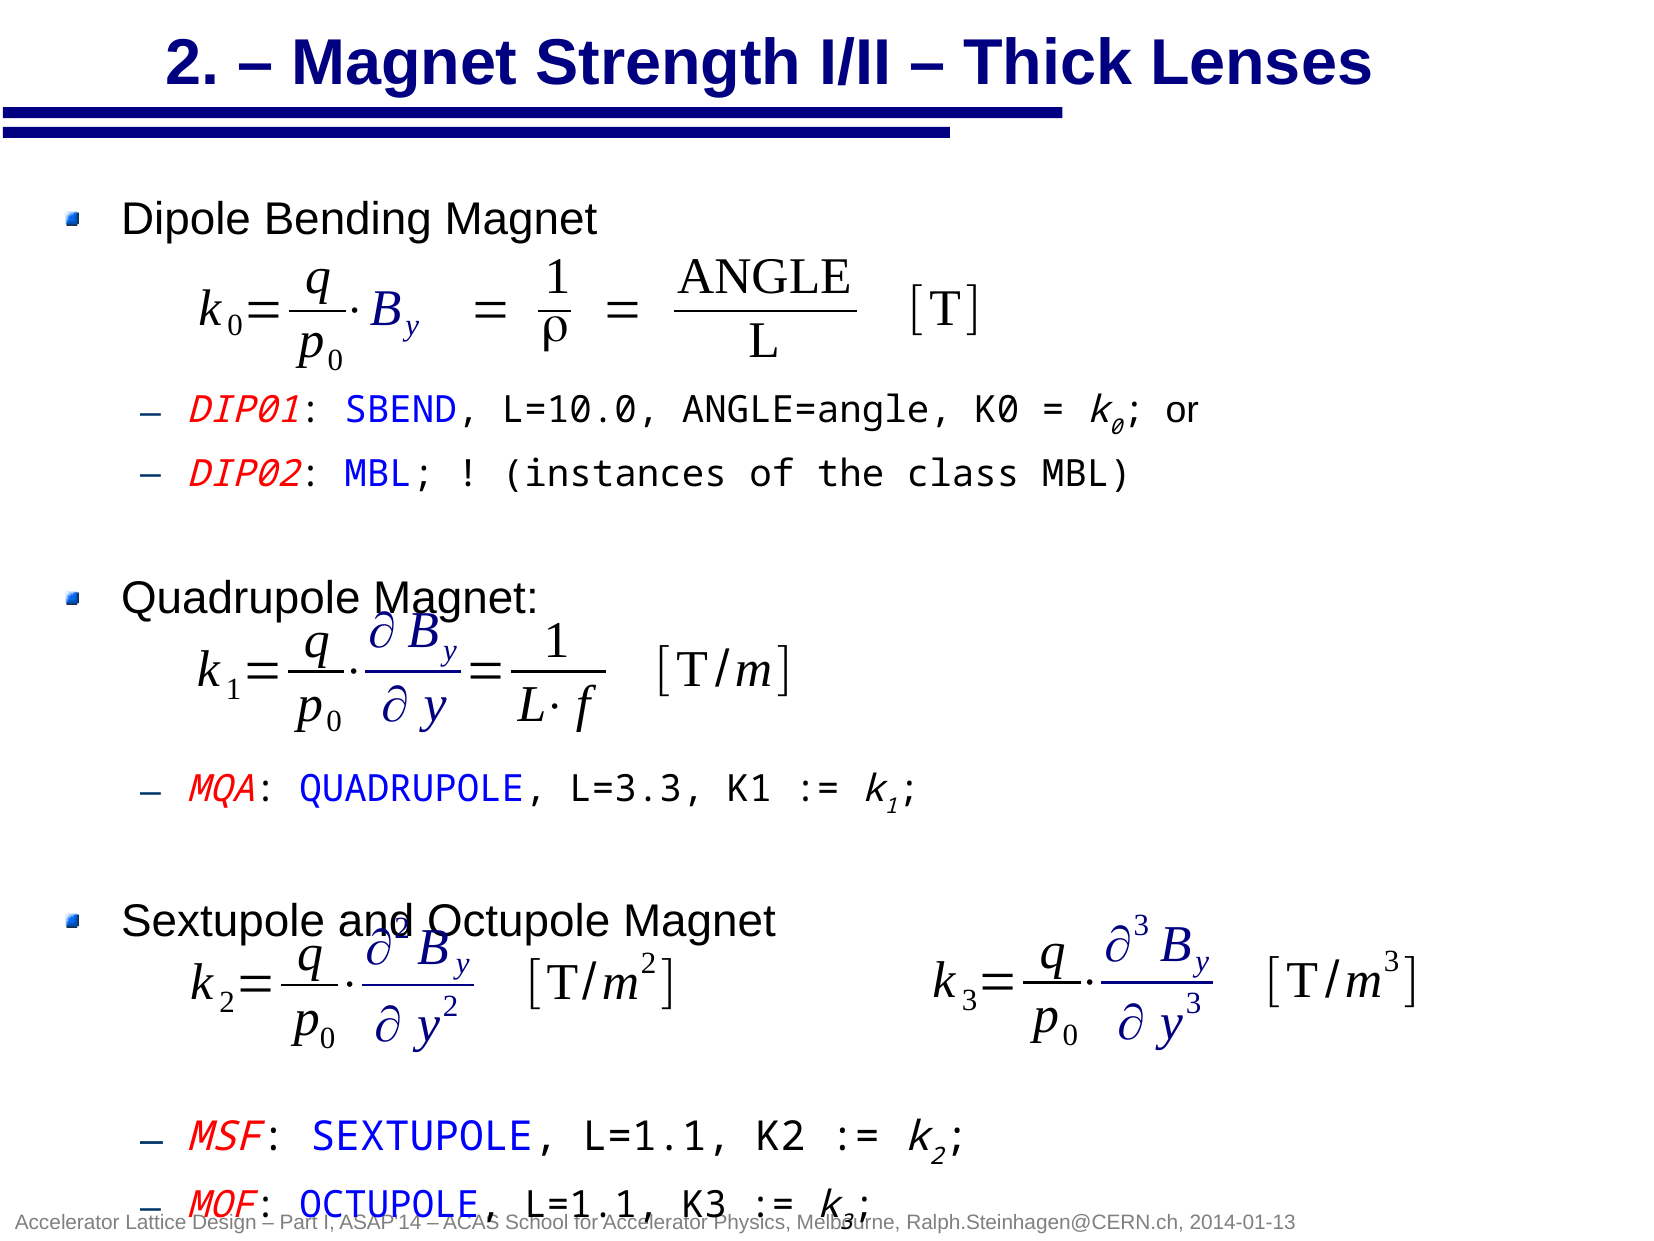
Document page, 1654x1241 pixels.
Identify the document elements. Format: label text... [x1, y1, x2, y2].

chart [183, 602, 804, 740]
chart [185, 248, 992, 378]
chart [177, 909, 688, 1054]
chart [919, 906, 1430, 1052]
title 2. – Magnet Strength I/II – Thick Lenses [165, 0, 1571, 124]
list Dipole Bending Magnet DIP01: SBEND, L=10.0, ANGLE=angle, K0 = k0; or DIP02: MBL; ! (instances of the class MBL) Quadrupole Magnet: MQA: QUADRUPOLE, L=3.3, K1 := k1; Sextupole and Octupole Magnet MSF: SEXTUPOLE, L=1.1, K2 := k2; MOF: OCTUPOLE, L=1.1, K3 := k3; [65, 192, 1628, 1205]
